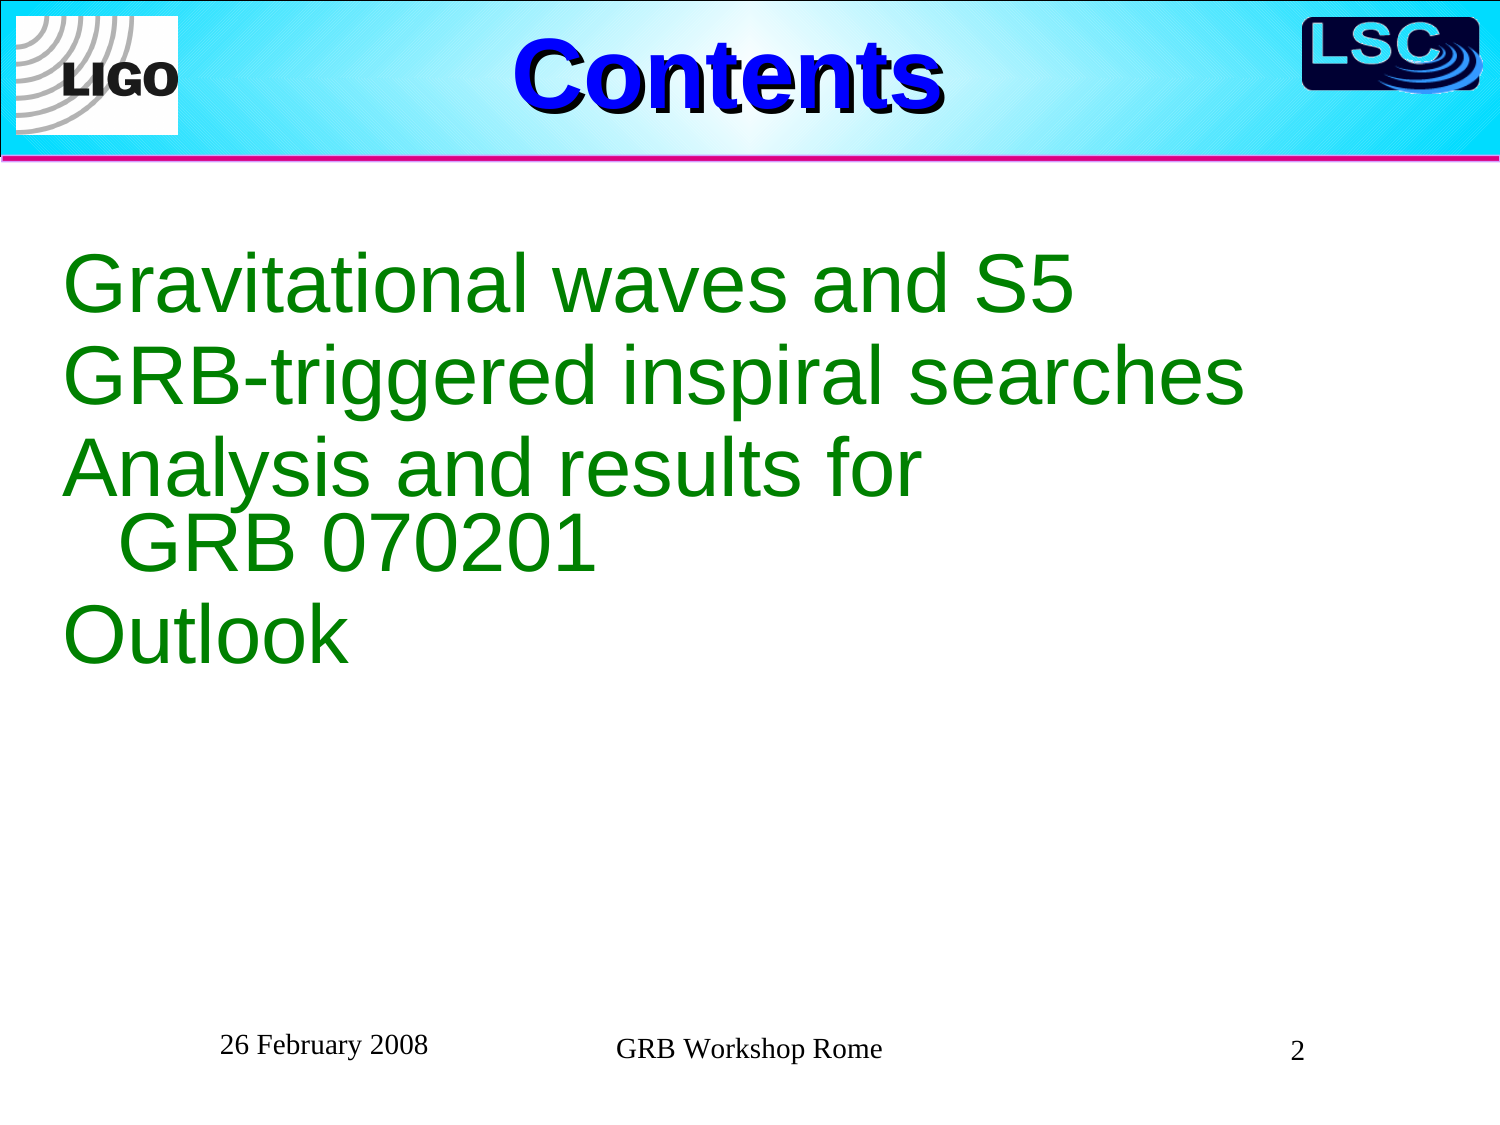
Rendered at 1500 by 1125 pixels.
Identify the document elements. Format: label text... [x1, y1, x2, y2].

picture [1302, 17, 1483, 94]
title Contents [210, 6, 1246, 158]
list Gravitational waves and S5 GRB-triggered inspiral searches Analysis and results for GRB 070201 Outlook [62, 252, 1427, 826]
